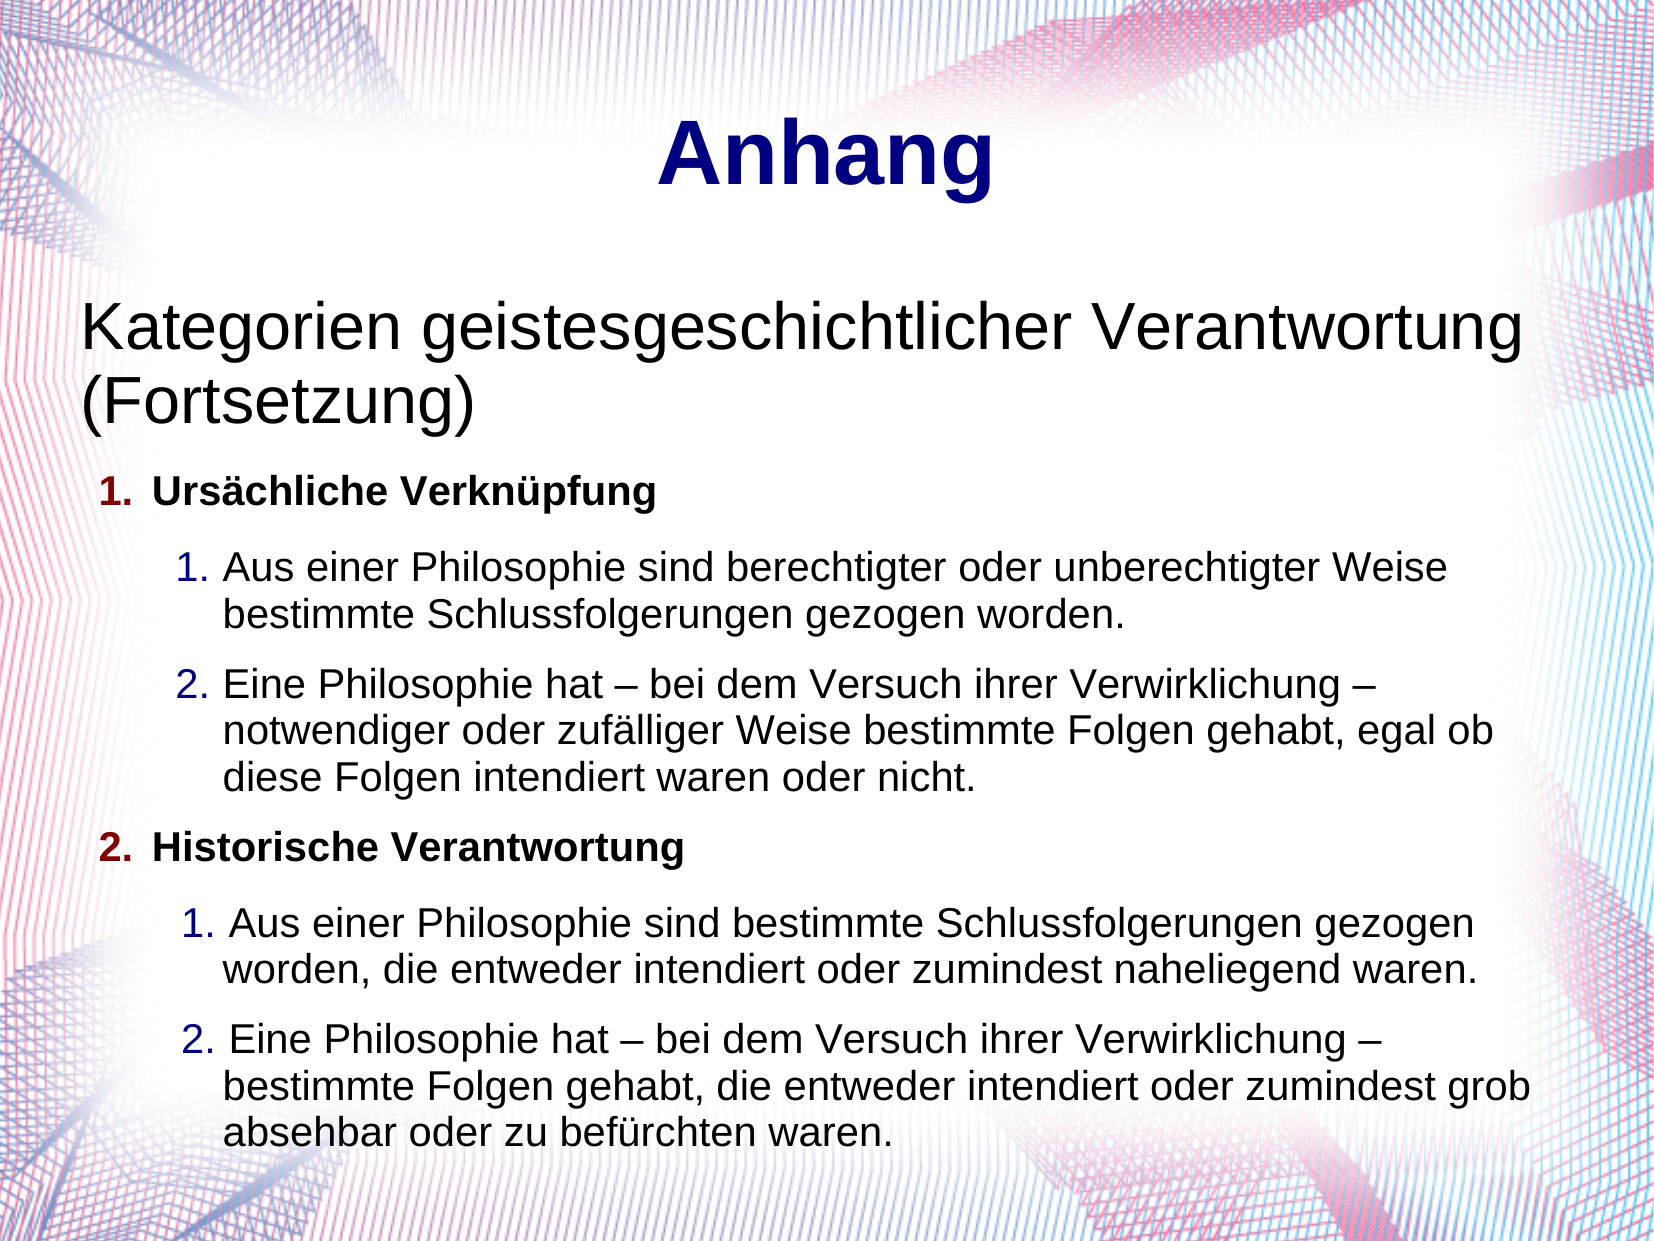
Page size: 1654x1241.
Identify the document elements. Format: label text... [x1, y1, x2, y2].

picture [0, 0, 1654, 1241]
title Anhang [82, 56, 1571, 250]
list Kategorien geistesgeschichtlicher Verantwortung (Fortsetzung) Ursächliche Verknüpfung Aus einer Philosophie sind berechtigter oder unberechtigter Weise bestimmte Schlussfolgerungen gezogen worden. Eine Philosophie hat – bei dem Versuch ihrer Verwirklichung – notwendiger oder zufälliger Weise bestimmte Folgen gehabt, egal ob diese Folgen intendiert waren oder nicht. Historische Verantwortung Aus einer Philosophie sind bestimmte Schlussfolgerungen gezogen worden, die entweder intendiert oder zumindest naheliegend waren. Eine Philosophie hat – bei dem Versuch ihrer Verwirklichung – bestimmte Folgen gehabt, die entweder intendiert oder zumindest grob absehbar oder zu befürchten waren. [80, 288, 1570, 1156]
